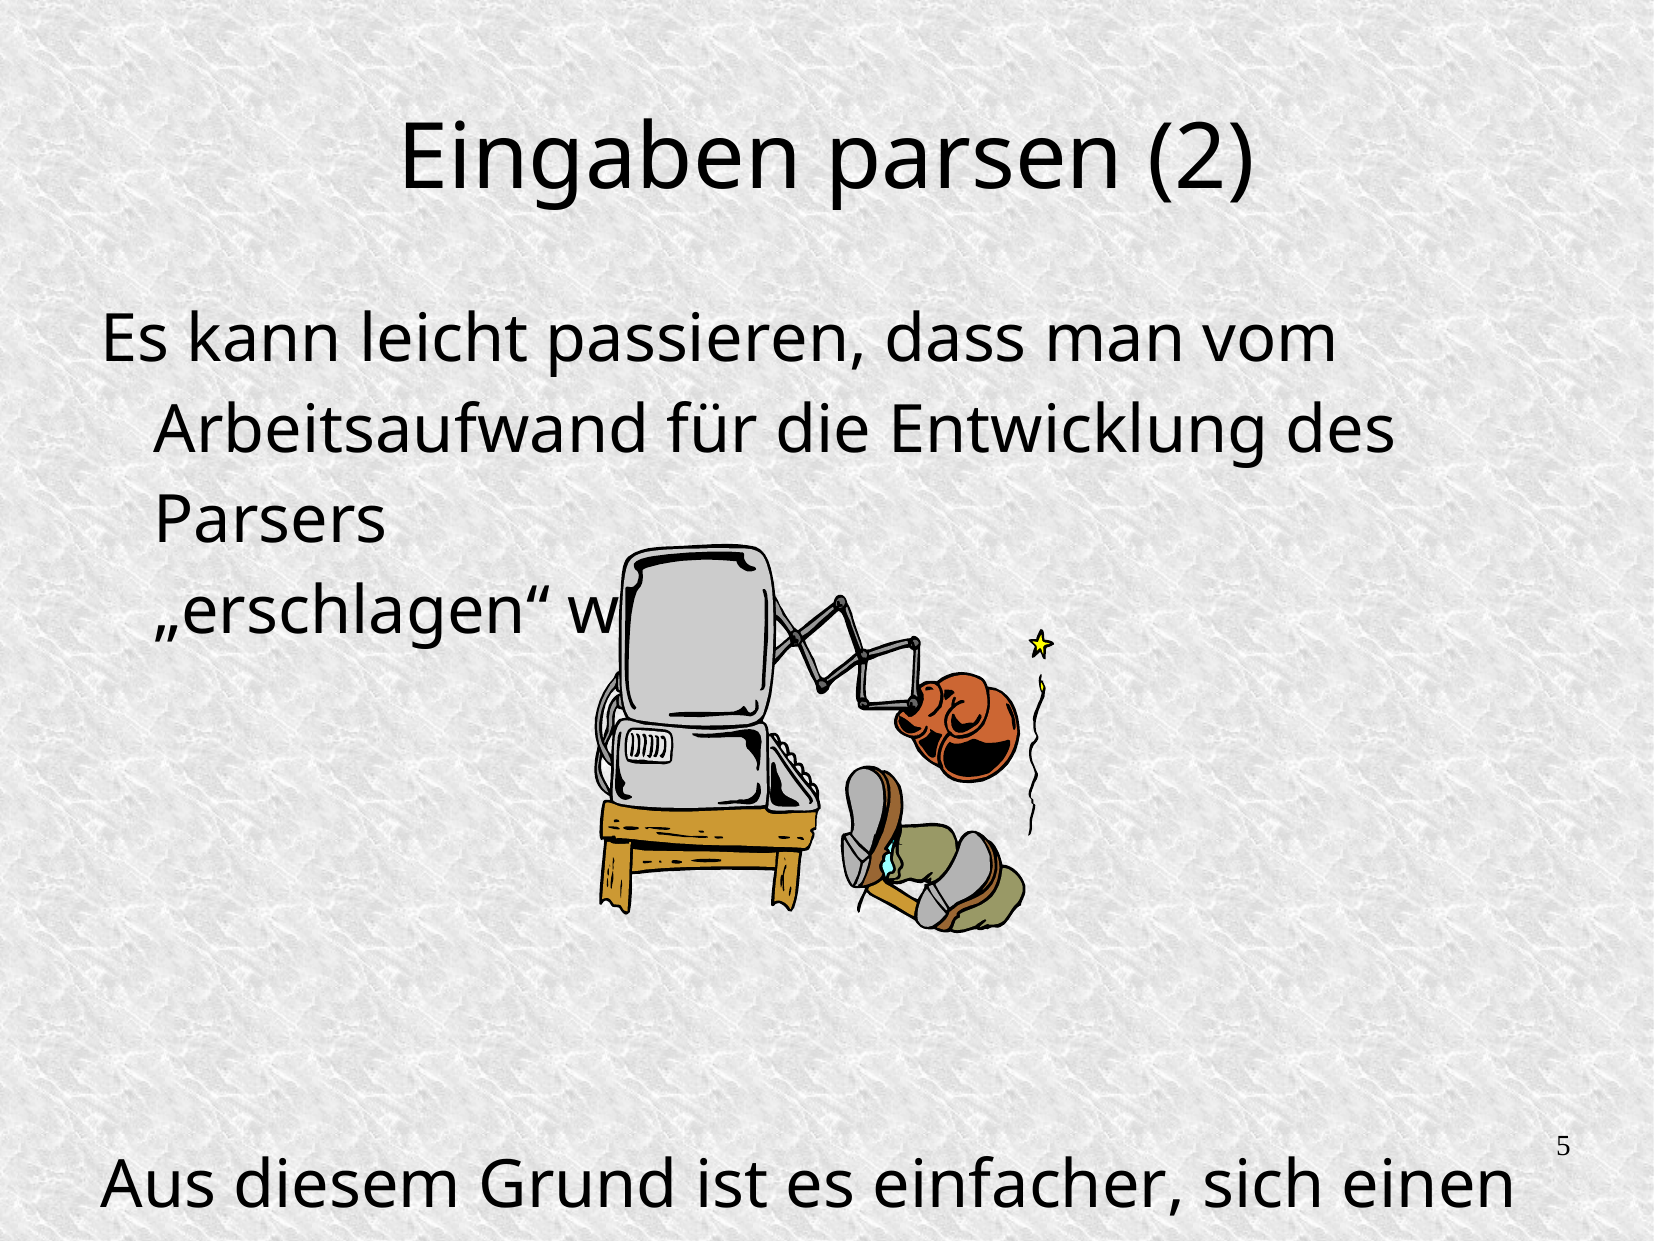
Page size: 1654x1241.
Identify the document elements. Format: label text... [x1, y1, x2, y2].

list Es kann leicht passieren, dass man vom Arbeitsaufwand für die Entwicklung des Parsers „erschlagen“ wird. Aus diesem Grund ist es einfacher, sich einen Scanner generieren zu lassen. [82, 290, 1571, 1109]
title Eingaben parsen (2) [82, 49, 1571, 257]
picture [0, 0, 1654, 1241]
